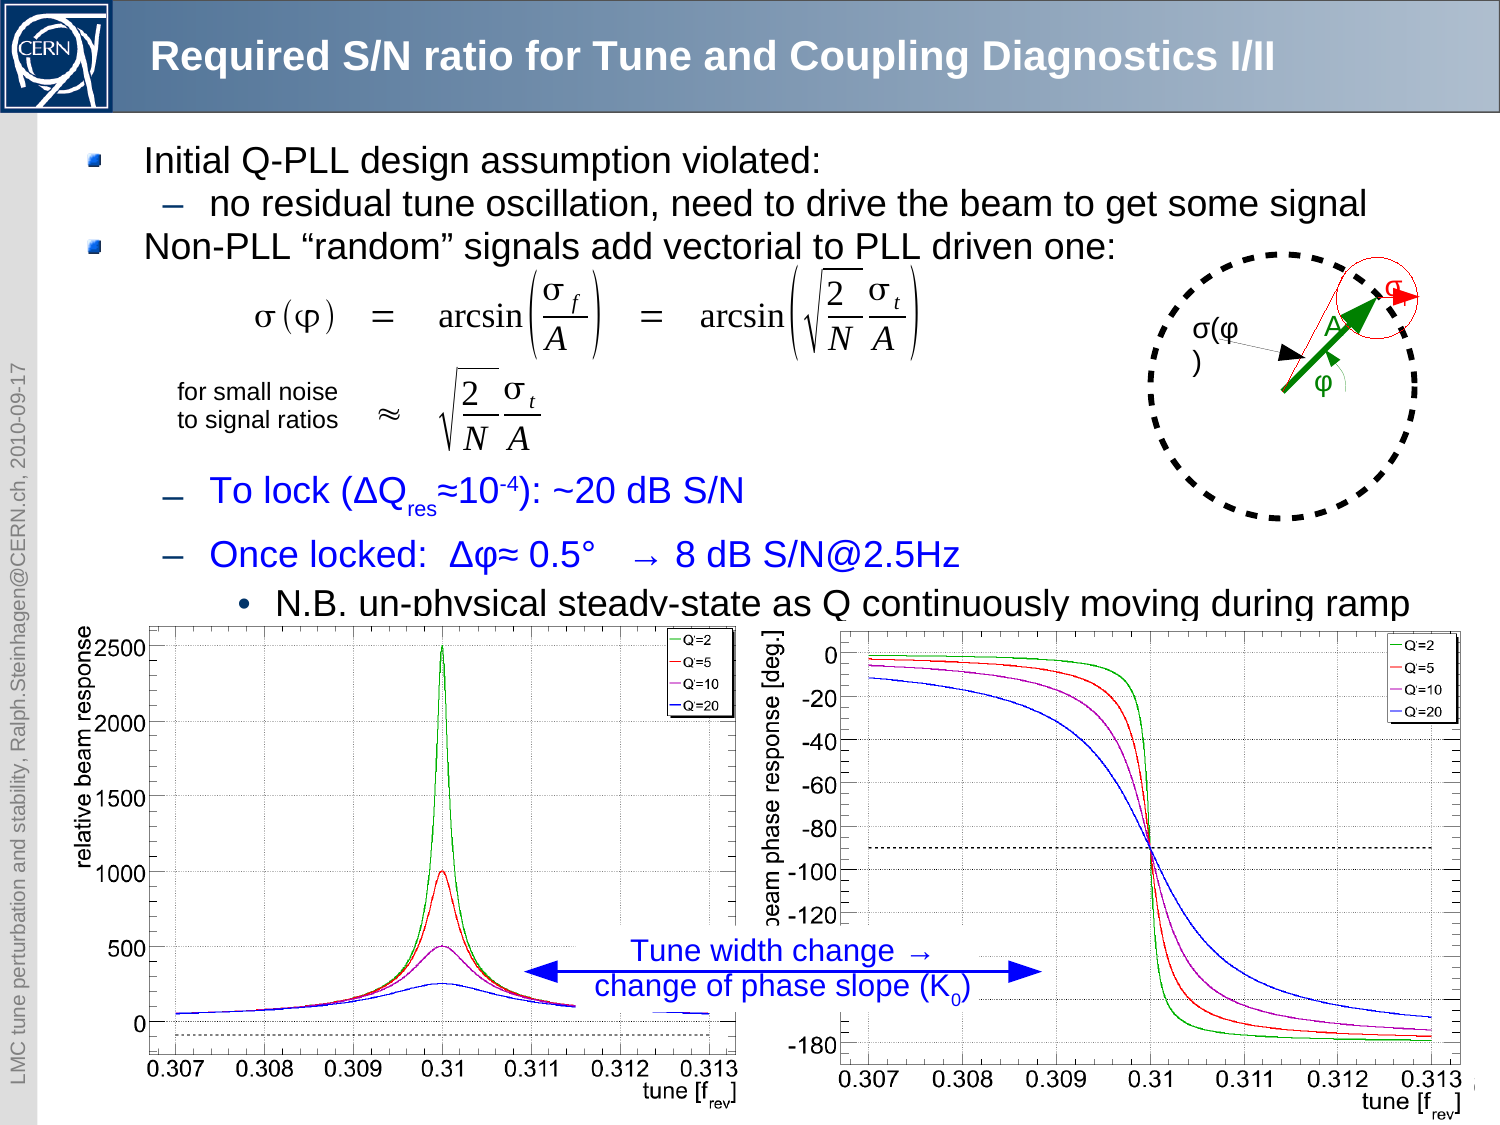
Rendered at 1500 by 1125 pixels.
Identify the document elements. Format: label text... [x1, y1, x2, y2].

text_box A [1309, 303, 1365, 351]
title Required S/N ratio for Tune and Coupling Diagnostics I/II [150, 7, 1431, 106]
picture [754, 621, 1474, 1125]
text_box σ(φ) [1177, 304, 1262, 386]
chart [244, 259, 931, 458]
text_box for small noise to signal ratios [162, 370, 362, 442]
text_box [575, 973, 979, 1012]
text_box φ [1299, 357, 1353, 406]
text_box [575, 925, 979, 970]
text_box σf [1369, 262, 1423, 318]
picture [0, 0, 113, 113]
picture [67, 616, 749, 1114]
list Initial Q-PLL design assumption violated: no residual tune oscillation, need to drive the beam to get some signal Non-PLL “random” signals add vectorial to PLL driven one: To lock (ΔQres≈10-4): ~20 dB S/N Once locked: Δφ≈ 0.5° → 8 dB S/N@2.5Hz N.B. un-physical steady-state as Q continuously moving during ramp [87, 137, 1438, 925]
